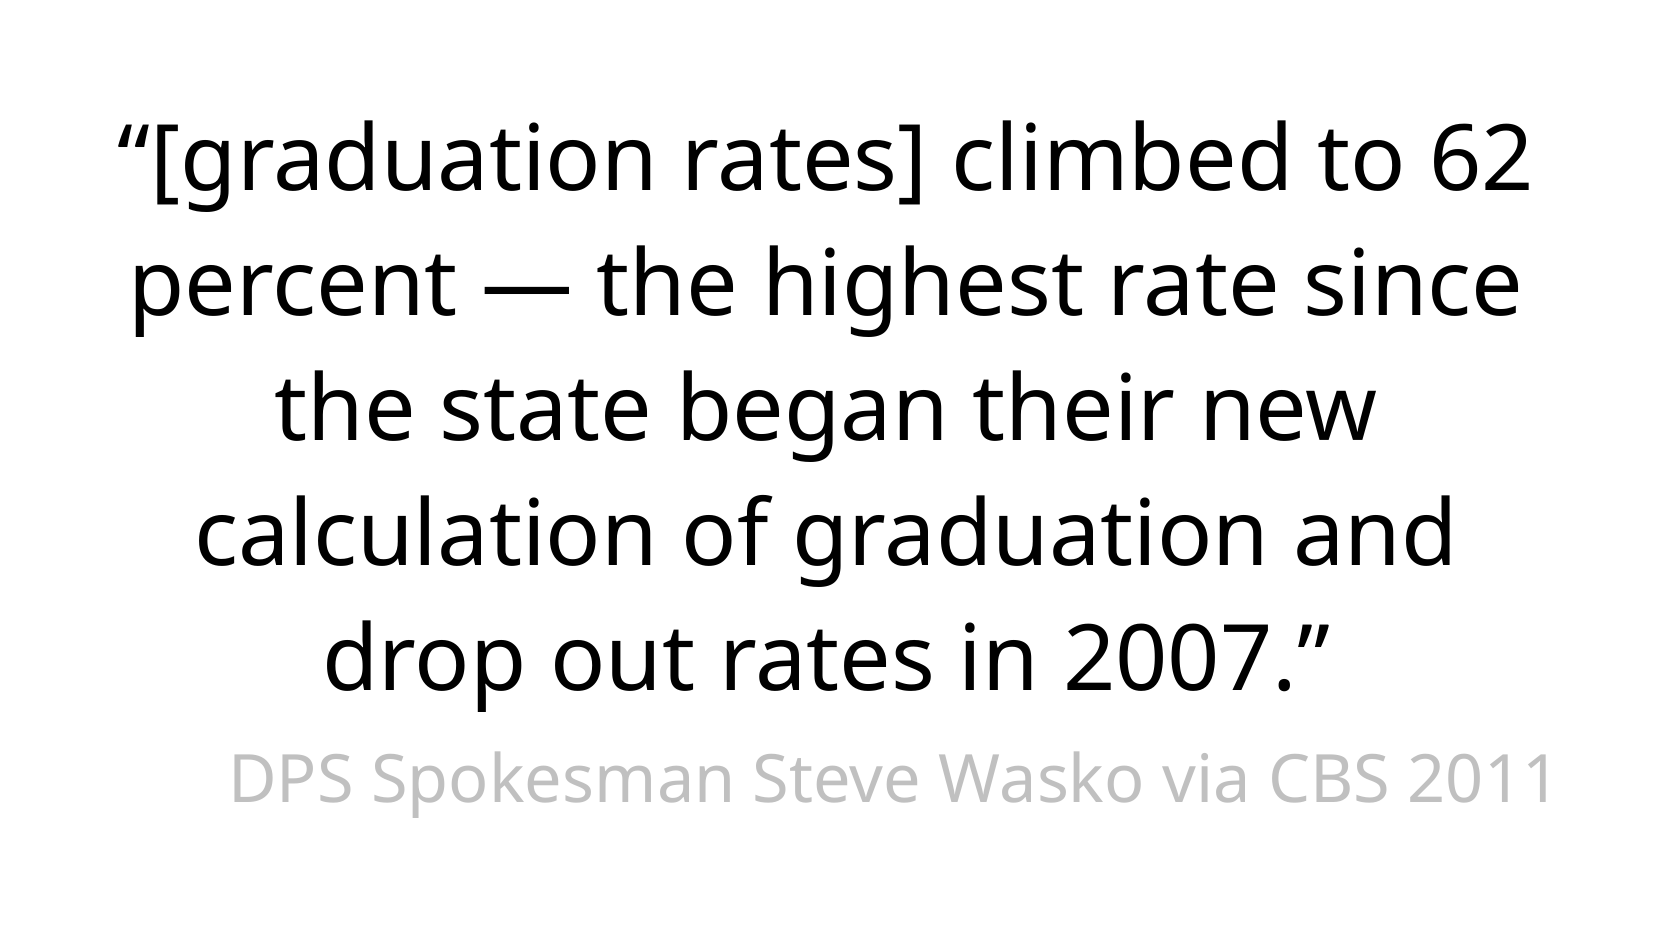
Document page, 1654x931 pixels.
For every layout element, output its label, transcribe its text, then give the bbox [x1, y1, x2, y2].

text_box DPS Spokesman Steve Wasko via CBS 2011 [75, 715, 1577, 839]
subtitle “[graduation rates] climbed to 62 percent — the highest rate since the state began their new calculation of graduation and drop out rates in 2007.” [82, 0, 1571, 715]
